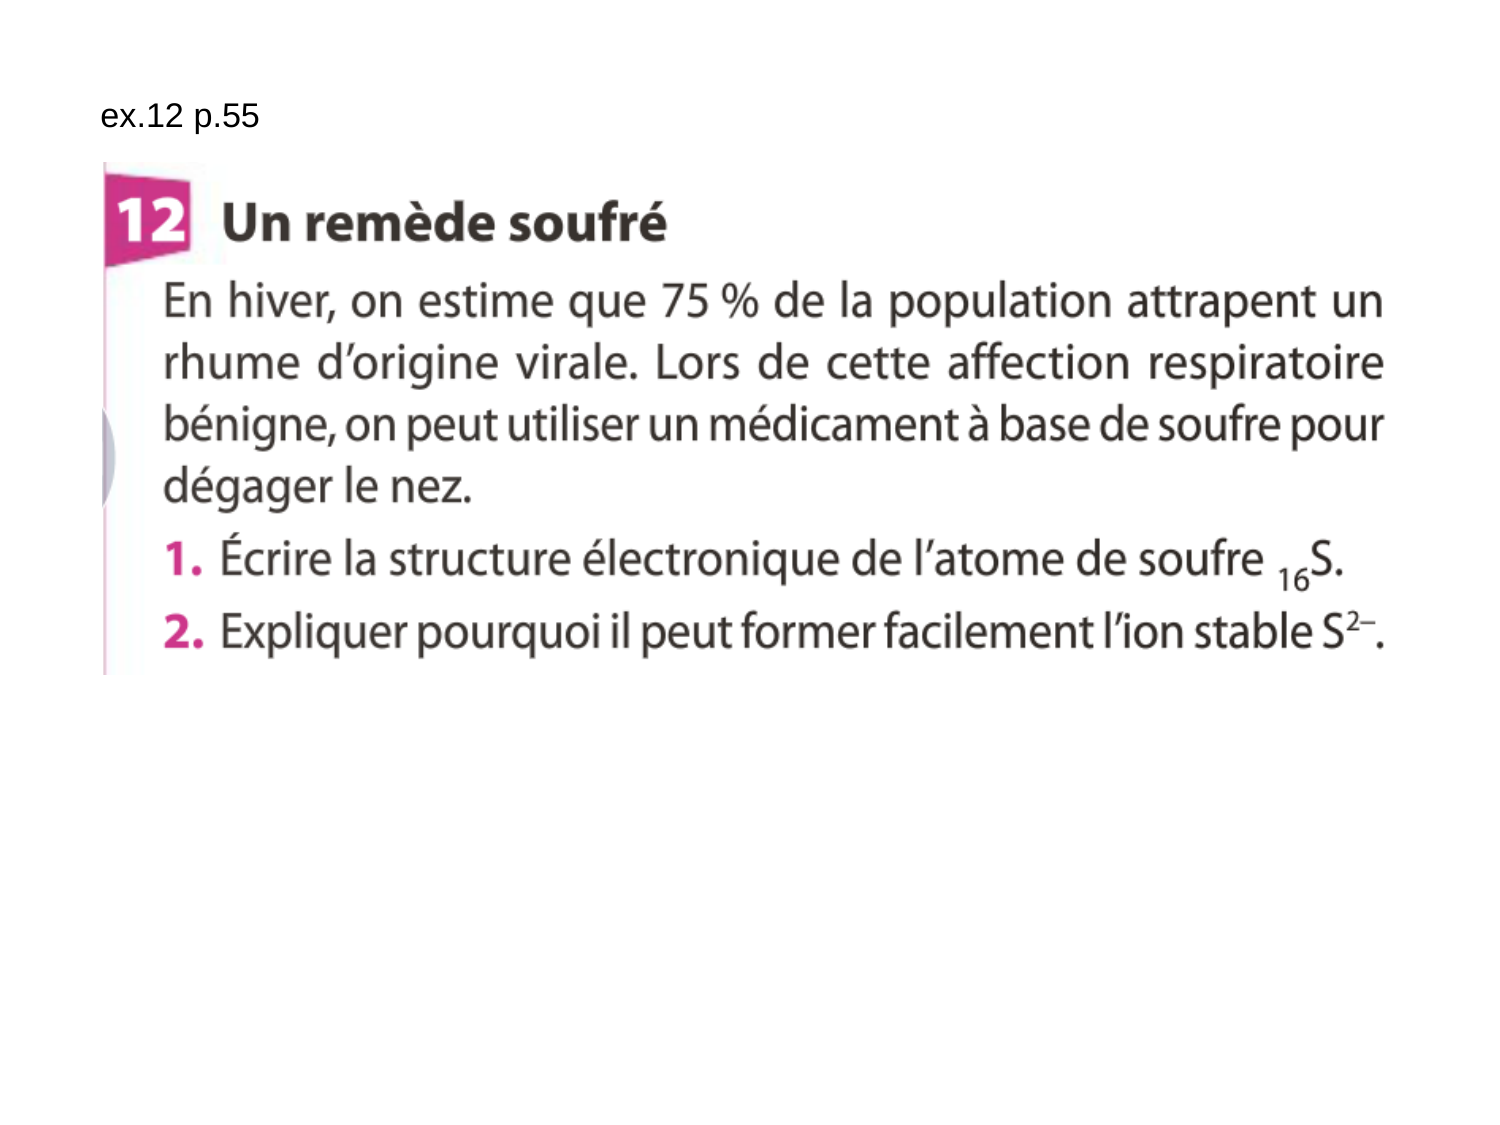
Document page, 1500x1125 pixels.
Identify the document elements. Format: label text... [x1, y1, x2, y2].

picture [102, 162, 1412, 675]
text_box ex.12 p.55 [85, 85, 275, 142]
